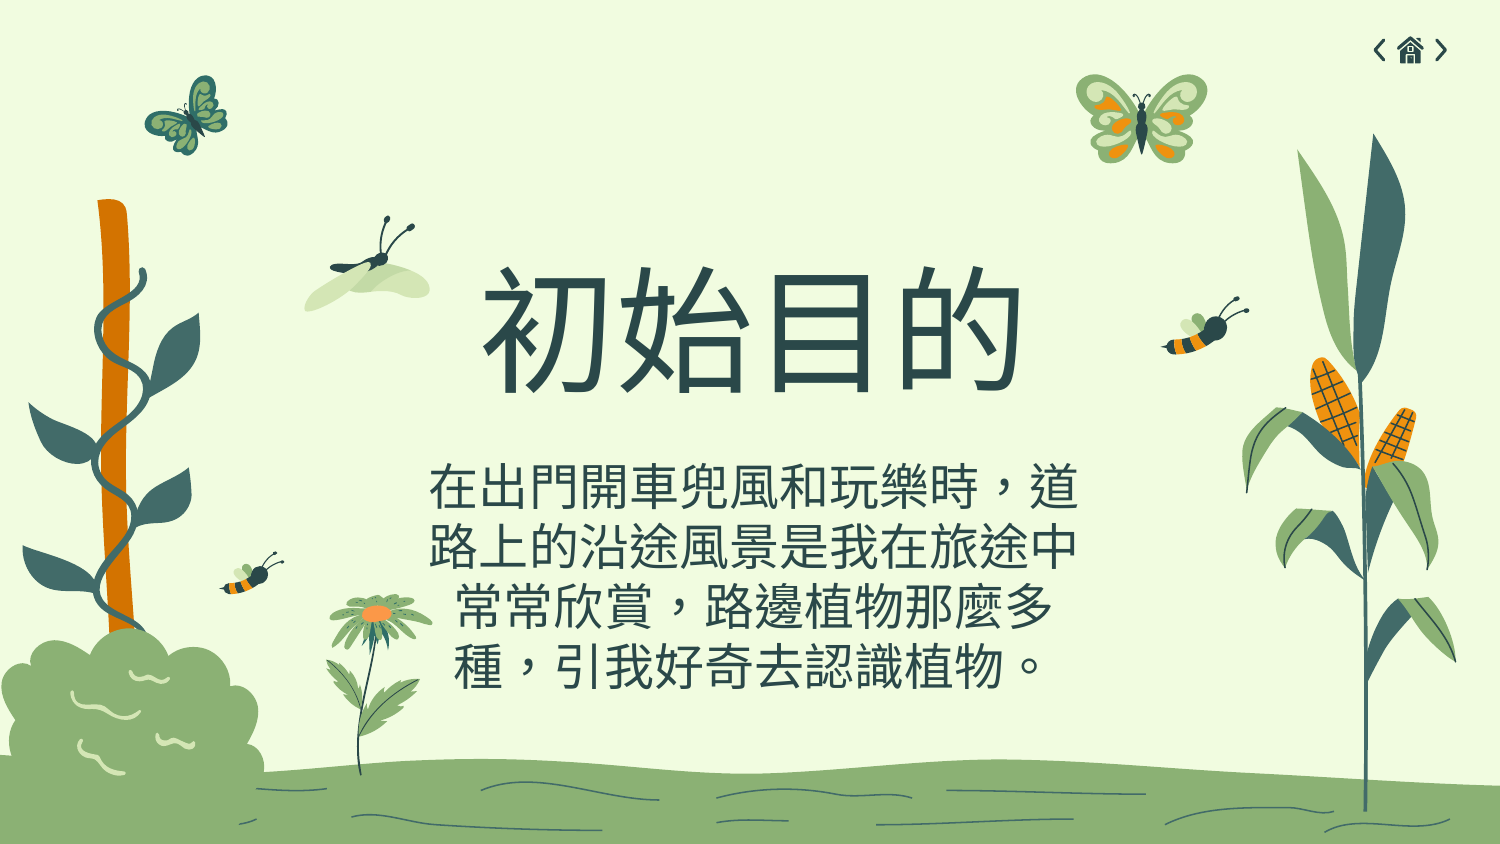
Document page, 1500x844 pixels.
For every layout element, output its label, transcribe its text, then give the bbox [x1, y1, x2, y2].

text_box [1, 199, 265, 844]
text_box [1329, 401, 1342, 416]
text_box [1339, 427, 1351, 440]
text_box [1318, 375, 1331, 388]
text_box [144, 75, 228, 156]
text_box [1310, 379, 1320, 393]
text_box [1310, 357, 1358, 411]
text_box [1389, 436, 1398, 445]
text_box [1368, 598, 1454, 682]
title 初始目的 [936, 470, 944, 481]
text_box [1076, 74, 1208, 164]
text_box [218, 551, 285, 595]
title 初始目的 [354, 173, 1154, 482]
text_box [1311, 392, 1325, 408]
text_box [1297, 133, 1406, 383]
subtitle 在出門開車兜風和玩樂時，道路上的沿途風景是我在旅途中常常欣賞，路邊植物那麼多種，引我好奇去認識植物。 [406, 481, 1102, 670]
text_box [1242, 407, 1284, 486]
text_box [1315, 406, 1331, 421]
text_box [1417, 596, 1456, 657]
text_box [1398, 418, 1407, 427]
text_box [1249, 408, 1361, 484]
text_box [304, 263, 354, 312]
text_box [1397, 36, 1424, 64]
text_box [1285, 509, 1363, 580]
title 初始目的 [740, 469, 768, 481]
text_box [1365, 407, 1439, 573]
text_box [1275, 508, 1310, 566]
text_box [325, 594, 433, 776]
text_box [1383, 445, 1394, 454]
text_box [1393, 427, 1403, 437]
text_box [1324, 388, 1336, 402]
title 初始目的 [809, 471, 820, 481]
text_box [1335, 415, 1347, 428]
text_box [1160, 296, 1250, 355]
